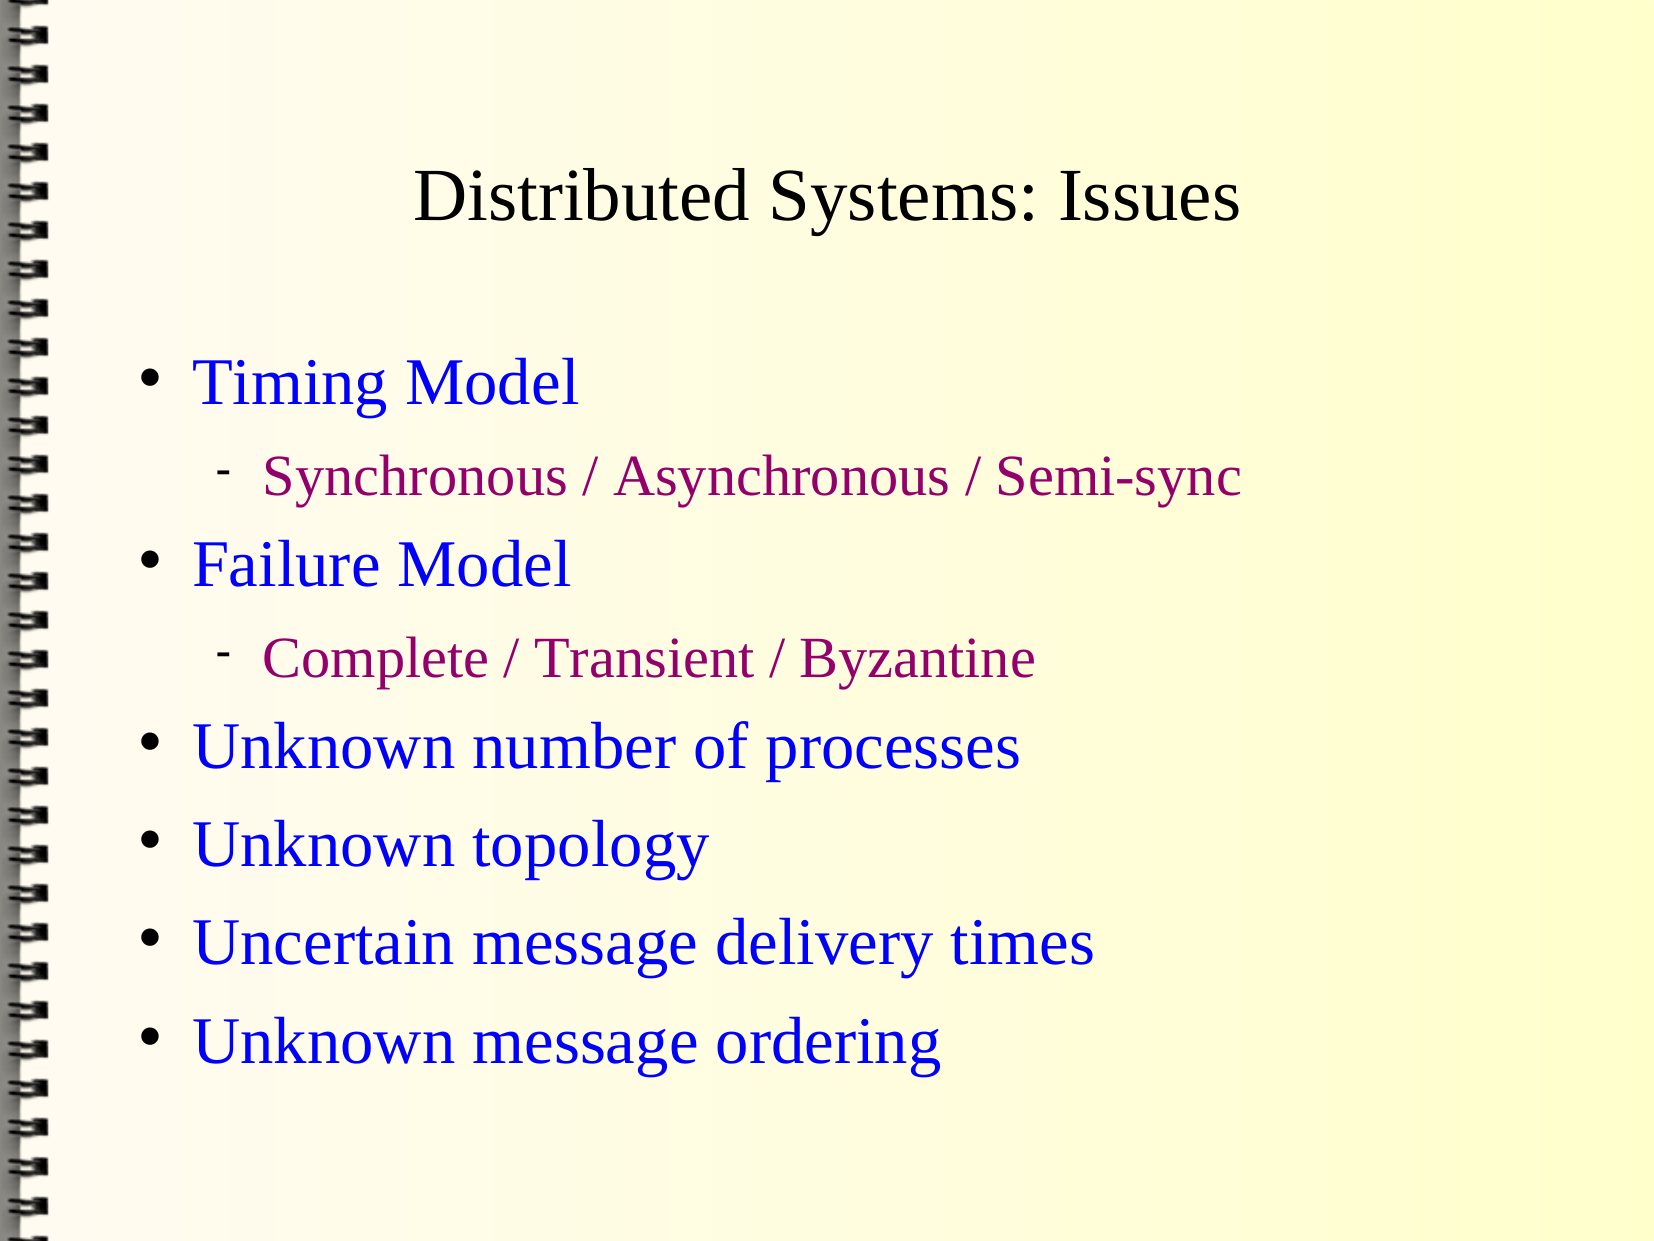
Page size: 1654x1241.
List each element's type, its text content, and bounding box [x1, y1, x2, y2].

list Timing Model Synchronous / Asynchronous / Semi-sync Failure Model Complete / Transient / Byzantine Unknown number of processes Unknown topology Uncertain message delivery times Unknown message ordering [121, 344, 1534, 1112]
title Distributed Systems: Issues [121, 98, 1534, 291]
picture [0, 0, 1654, 1241]
